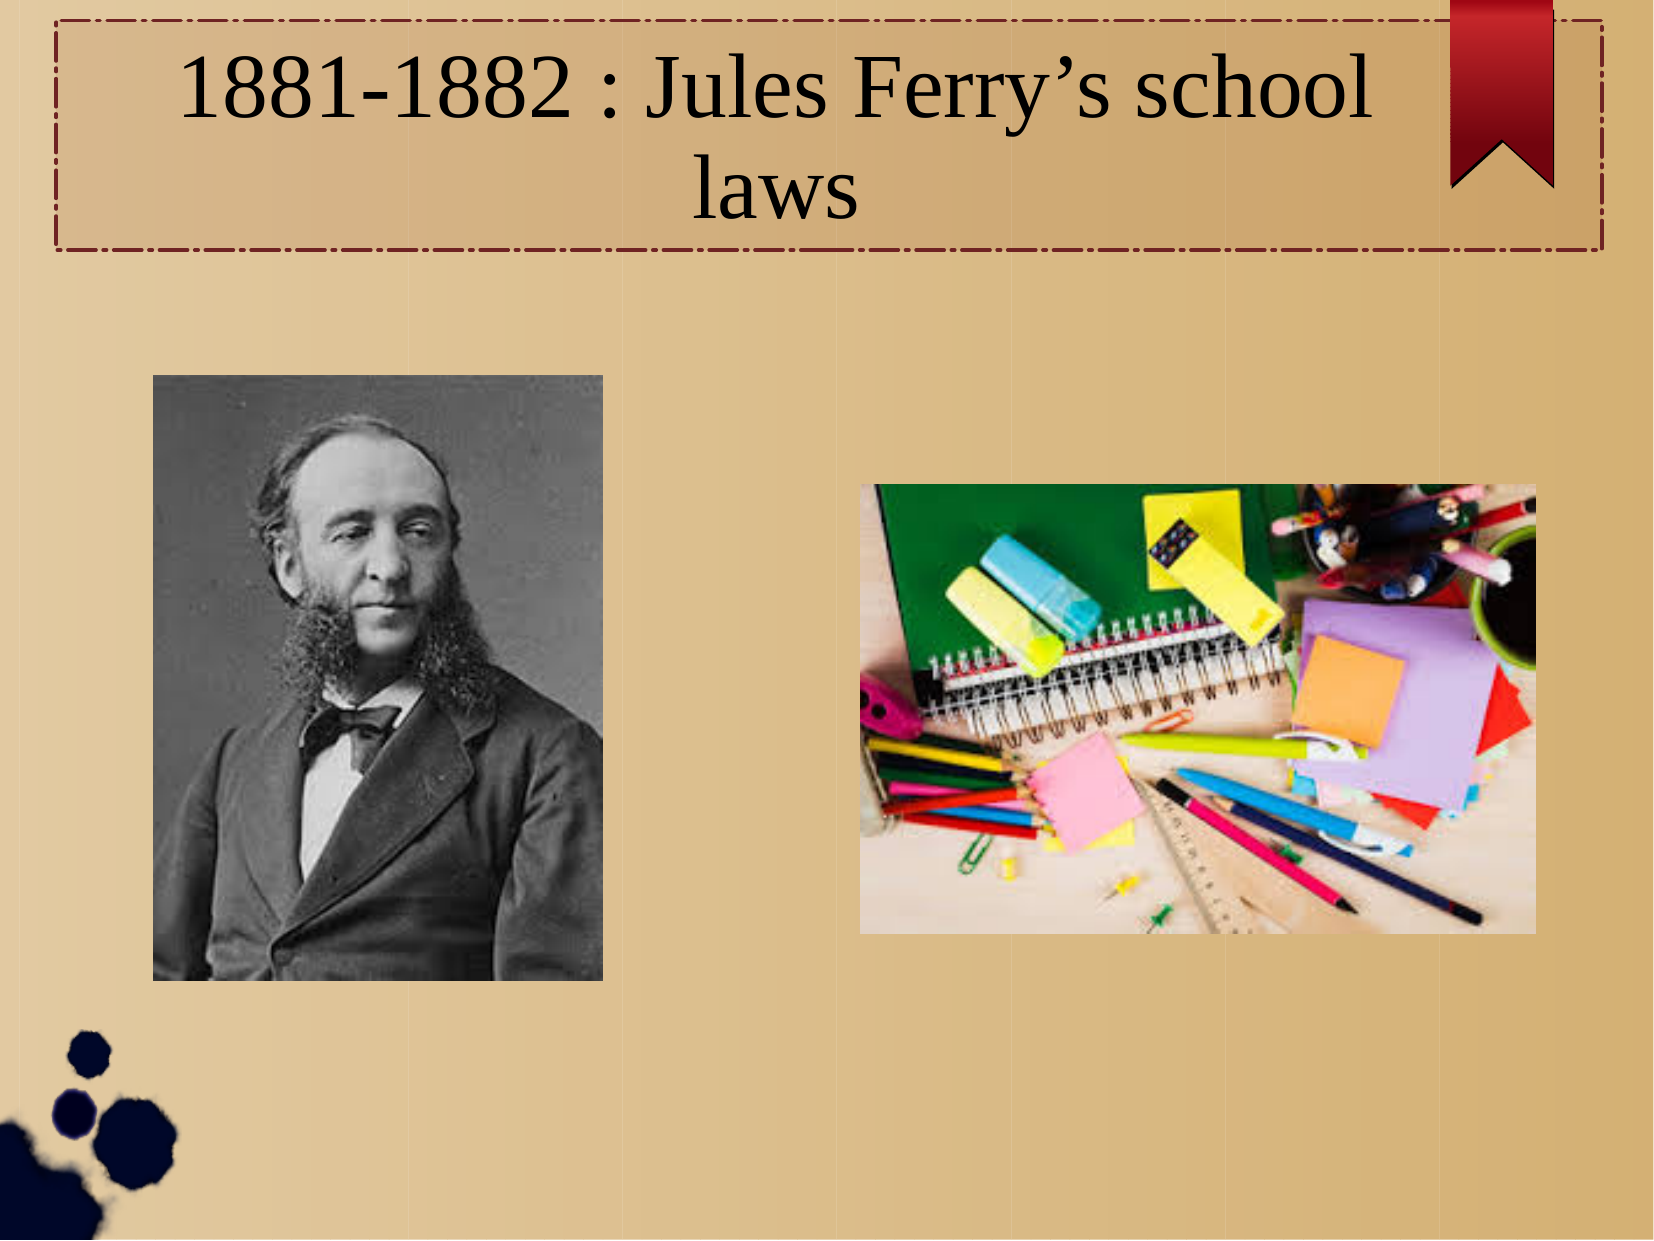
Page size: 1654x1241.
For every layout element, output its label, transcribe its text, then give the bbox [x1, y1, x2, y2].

picture [860, 484, 1536, 934]
picture [153, 375, 603, 981]
title 1881-1882 : Jules Ferry’s school laws [112, 35, 1441, 239]
